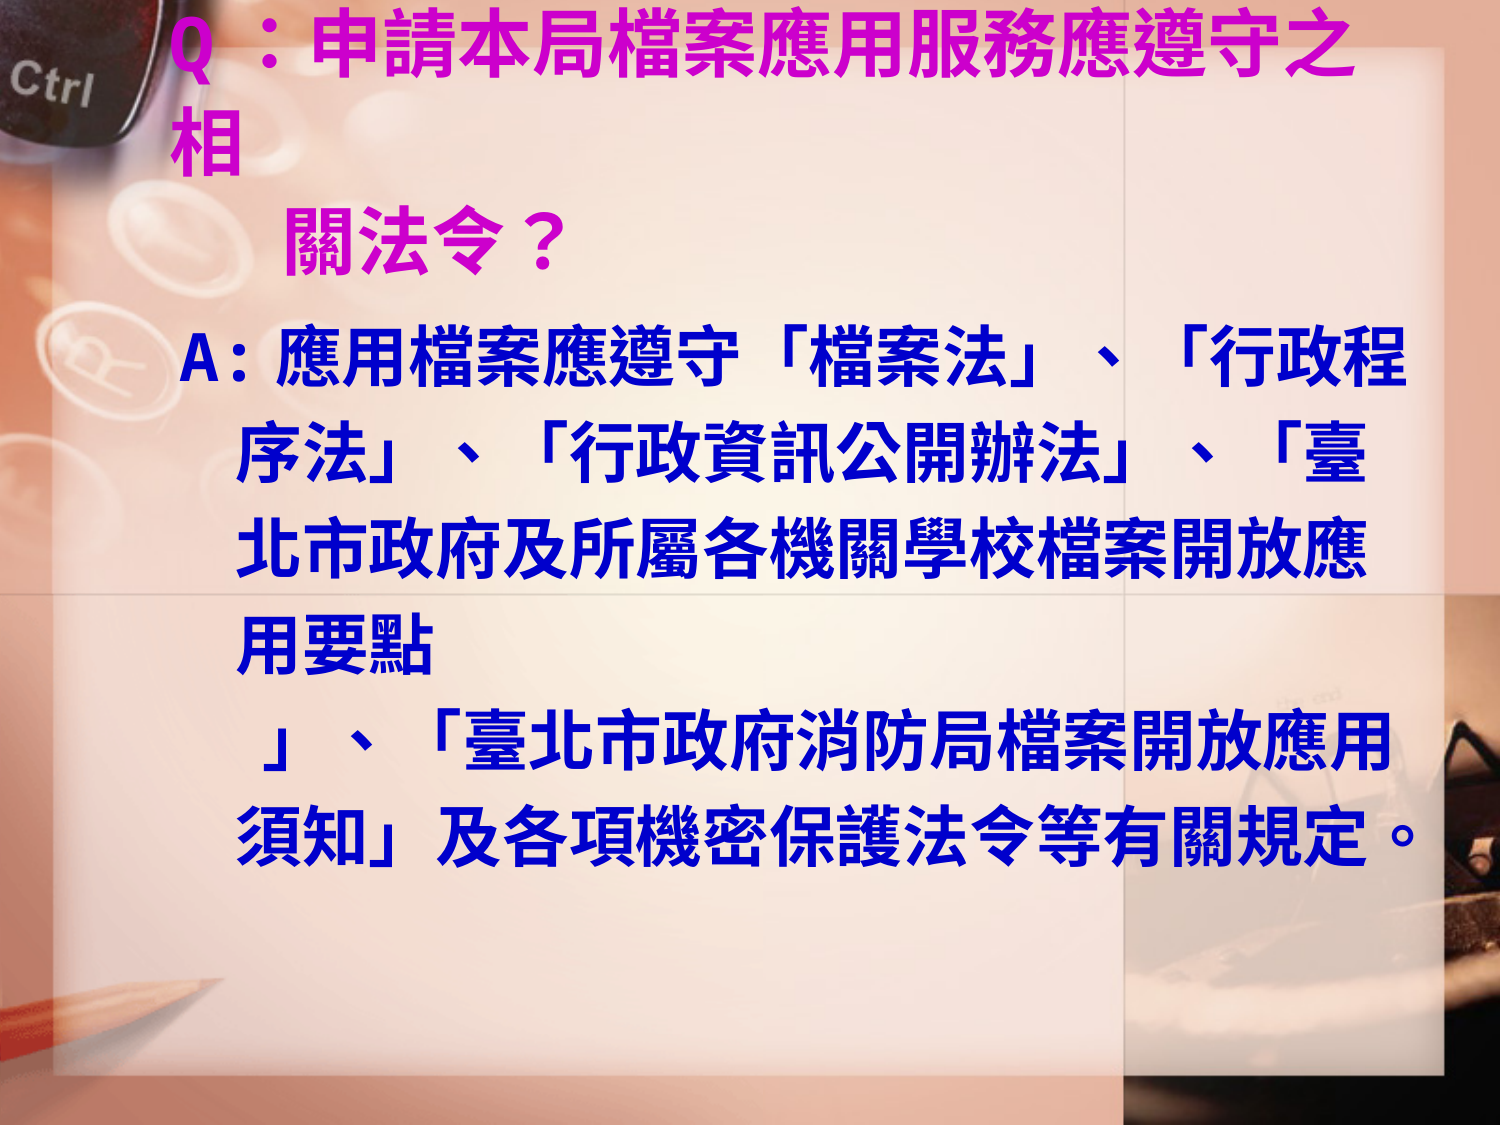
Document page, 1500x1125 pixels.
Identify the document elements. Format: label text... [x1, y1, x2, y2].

title Q：申請本局檔案應用服務應遵守之相 關法令？ [154, 78, 1440, 290]
list A:應用檔案應遵守「檔案法」、「行政程序法」、「行政資訊公開辦法」、「臺北市政府及所屬各機關學校檔案開放應用要點 」、「臺北市政府消防局檔案開放應用須知」及各項機密保護法令等有關規定。 [107, 290, 1447, 1090]
